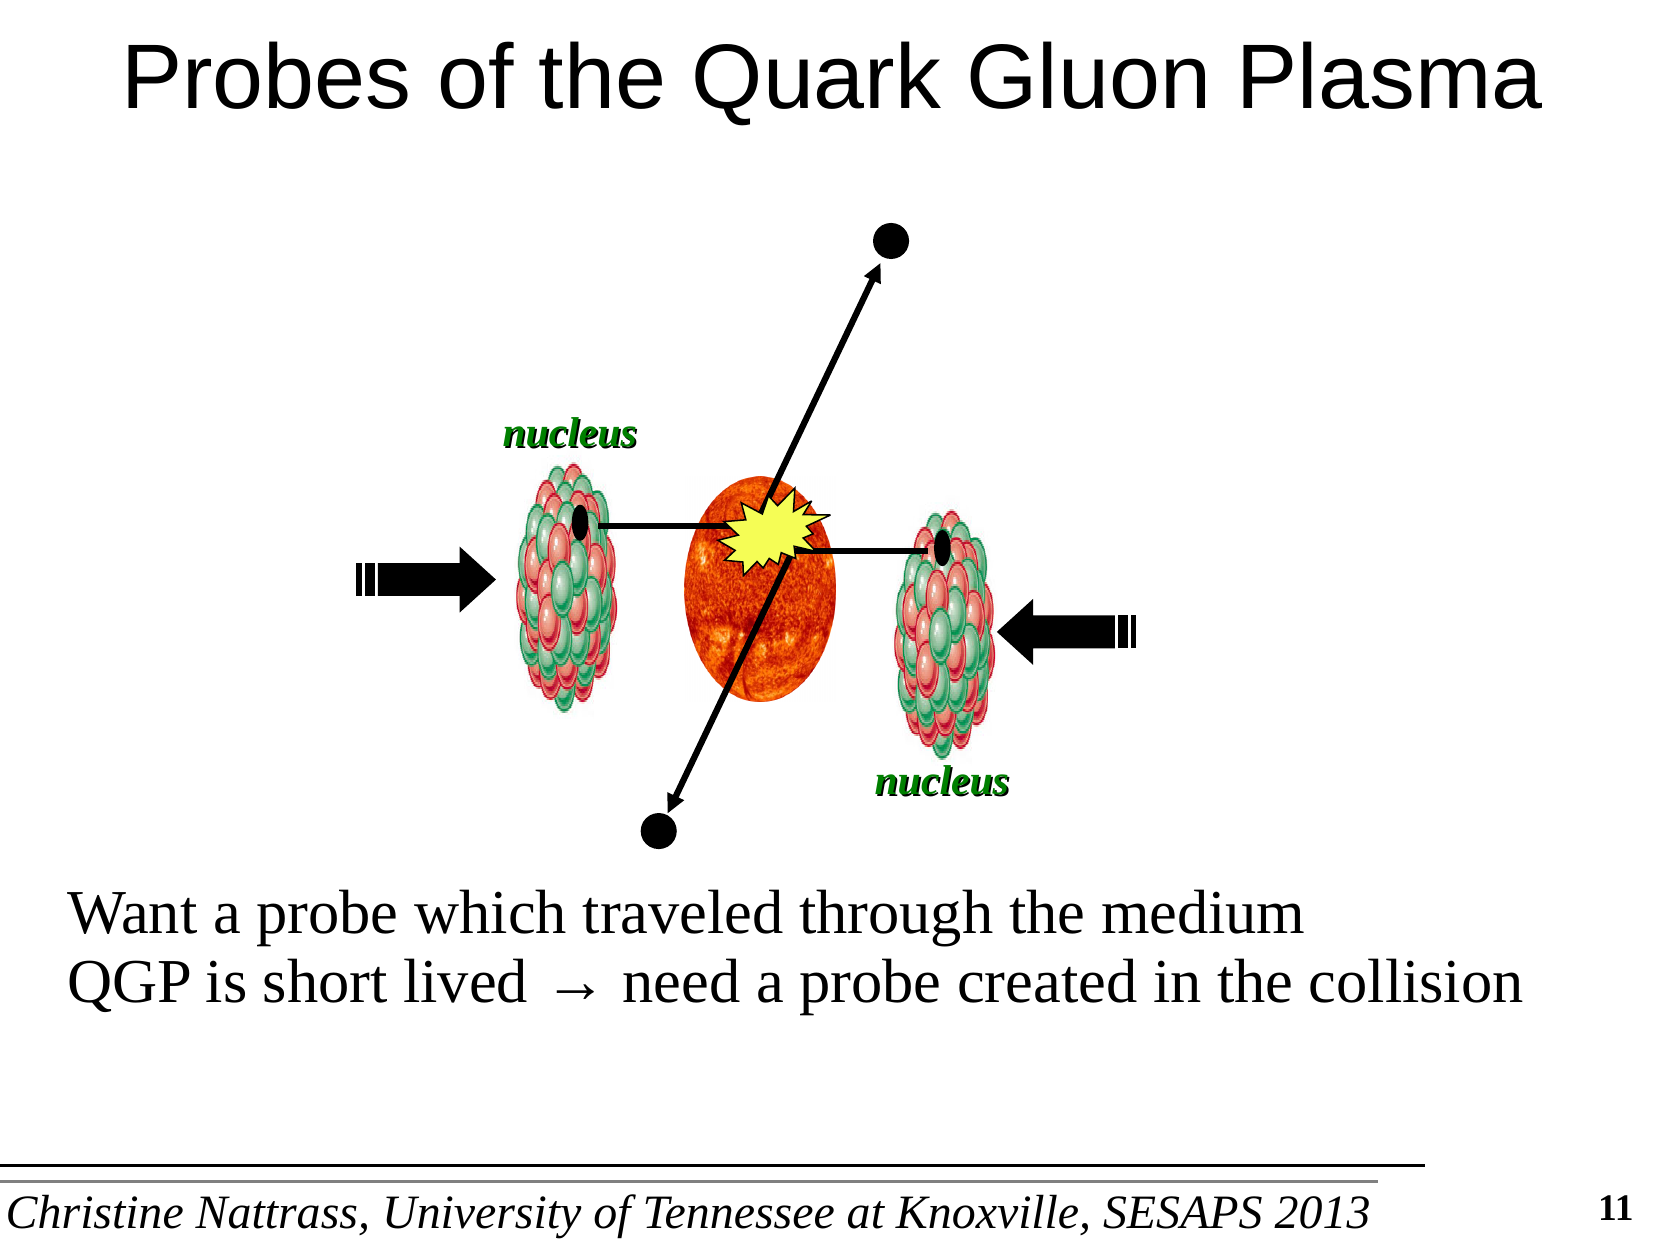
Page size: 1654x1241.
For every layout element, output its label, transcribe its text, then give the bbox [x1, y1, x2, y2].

picture [892, 495, 998, 749]
text_box nucleus [859, 749, 1025, 812]
title Probes of the Quark Gluon Plasma [88, 15, 1577, 139]
text_box [641, 813, 677, 849]
text_box [997, 600, 1115, 664]
text_box Want a probe which traveled through the medium QGP is short lived → need a probe created in the collision [52, 869, 1628, 1093]
picture [772, 476, 836, 548]
text_box [378, 548, 495, 611]
text_box [572, 505, 588, 541]
picture [684, 529, 786, 702]
text_box [934, 530, 950, 566]
picture [725, 554, 836, 702]
text_box [357, 564, 361, 595]
text_box [873, 223, 909, 259]
text_box [717, 488, 831, 576]
text_box [1118, 616, 1127, 648]
text_box nucleus [487, 401, 652, 464]
picture [514, 464, 620, 719]
text_box [366, 564, 374, 595]
picture [684, 476, 775, 523]
text_box [1131, 616, 1136, 648]
